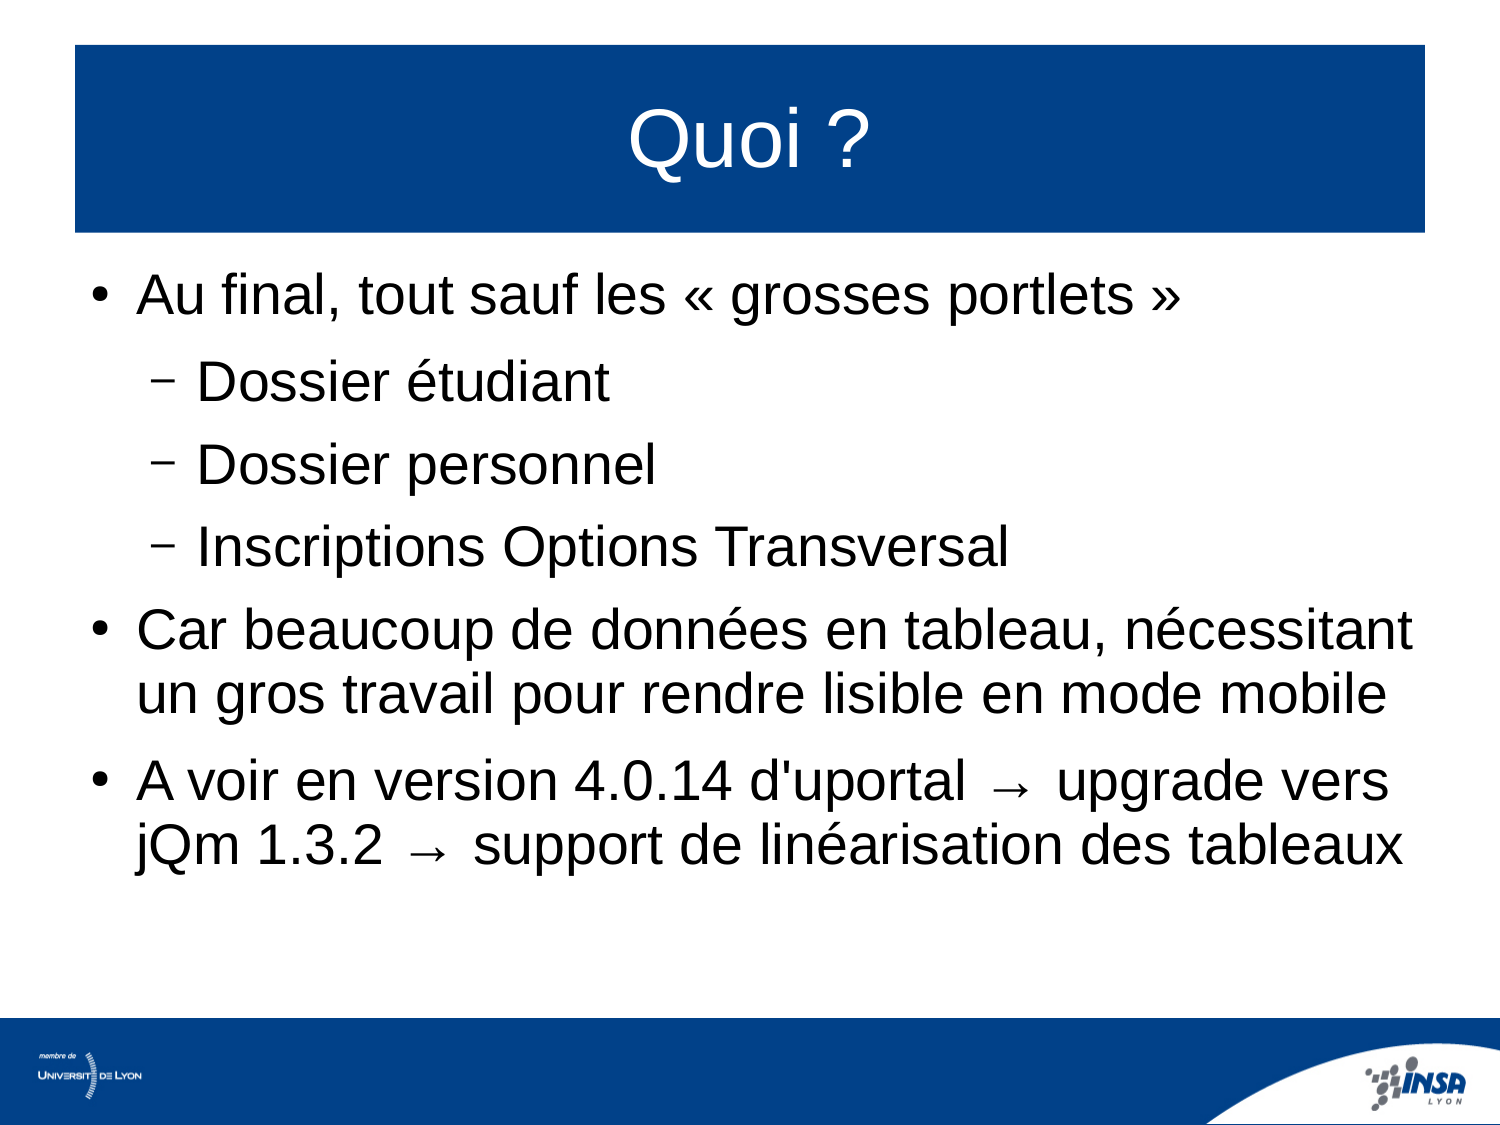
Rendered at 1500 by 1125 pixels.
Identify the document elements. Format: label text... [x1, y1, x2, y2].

text_box [0, 1018, 1500, 1125]
title Quoi ? [75, 44, 1425, 233]
list Au final, tout sauf les « grosses portlets » Dossier étudiant Dossier personnel Inscriptions Options Transversal Car beaucoup de données en tableau, nécessitant un gros travail pour rendre lisible en mode mobile A voir en version 4.0.14 d'uportal → upgrade vers jQm 1.3.2 → support de linéarisation des tableaux [75, 263, 1425, 916]
